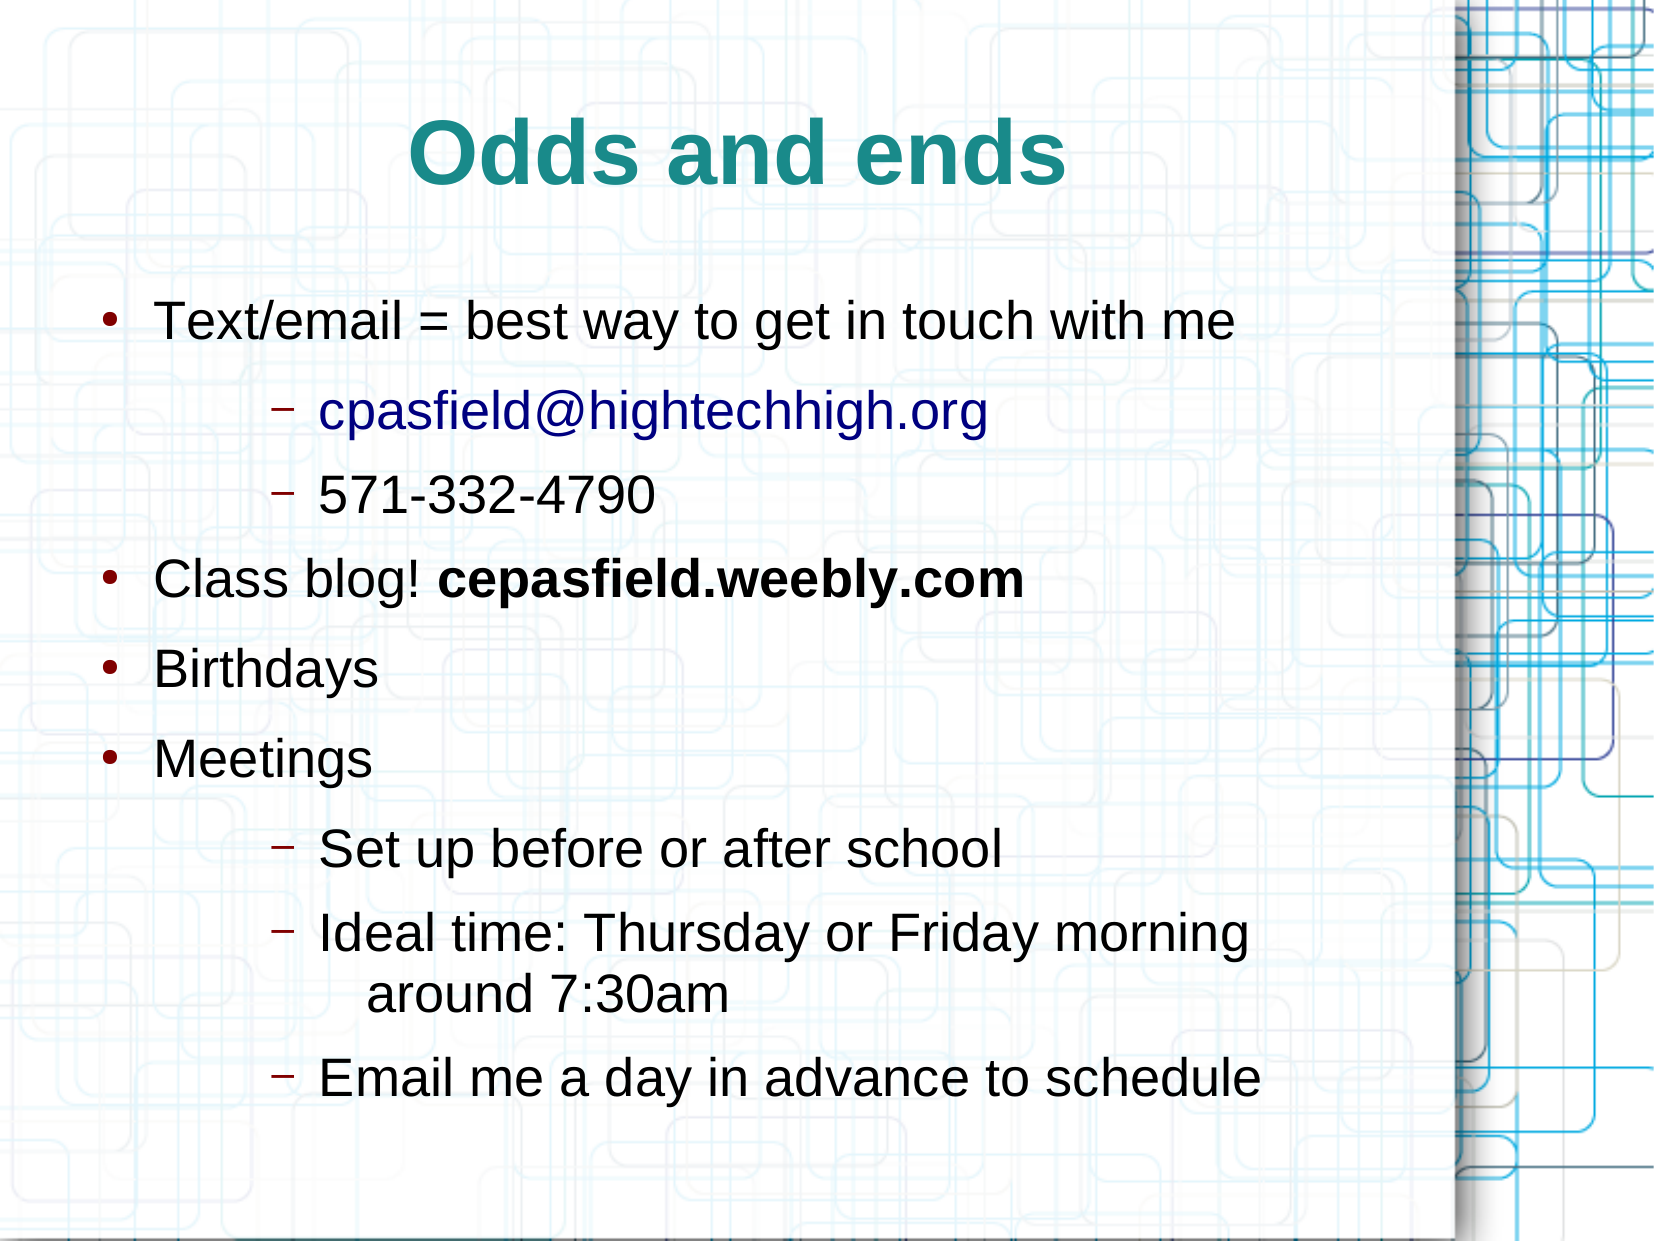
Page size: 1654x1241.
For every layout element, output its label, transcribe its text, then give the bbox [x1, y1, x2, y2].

picture [0, 0, 1654, 1241]
title Odds and ends [59, 49, 1418, 257]
list Text/email = best way to get in touch with me cpasfield@hightechhigh.org 571-332-4790 Class blog! cepasfield.weebly.com Birthdays Meetings Set up before or after school Ideal time: Thursday or Friday morning around 7:30am Email me a day in advance to schedule [82, 290, 1418, 1112]
